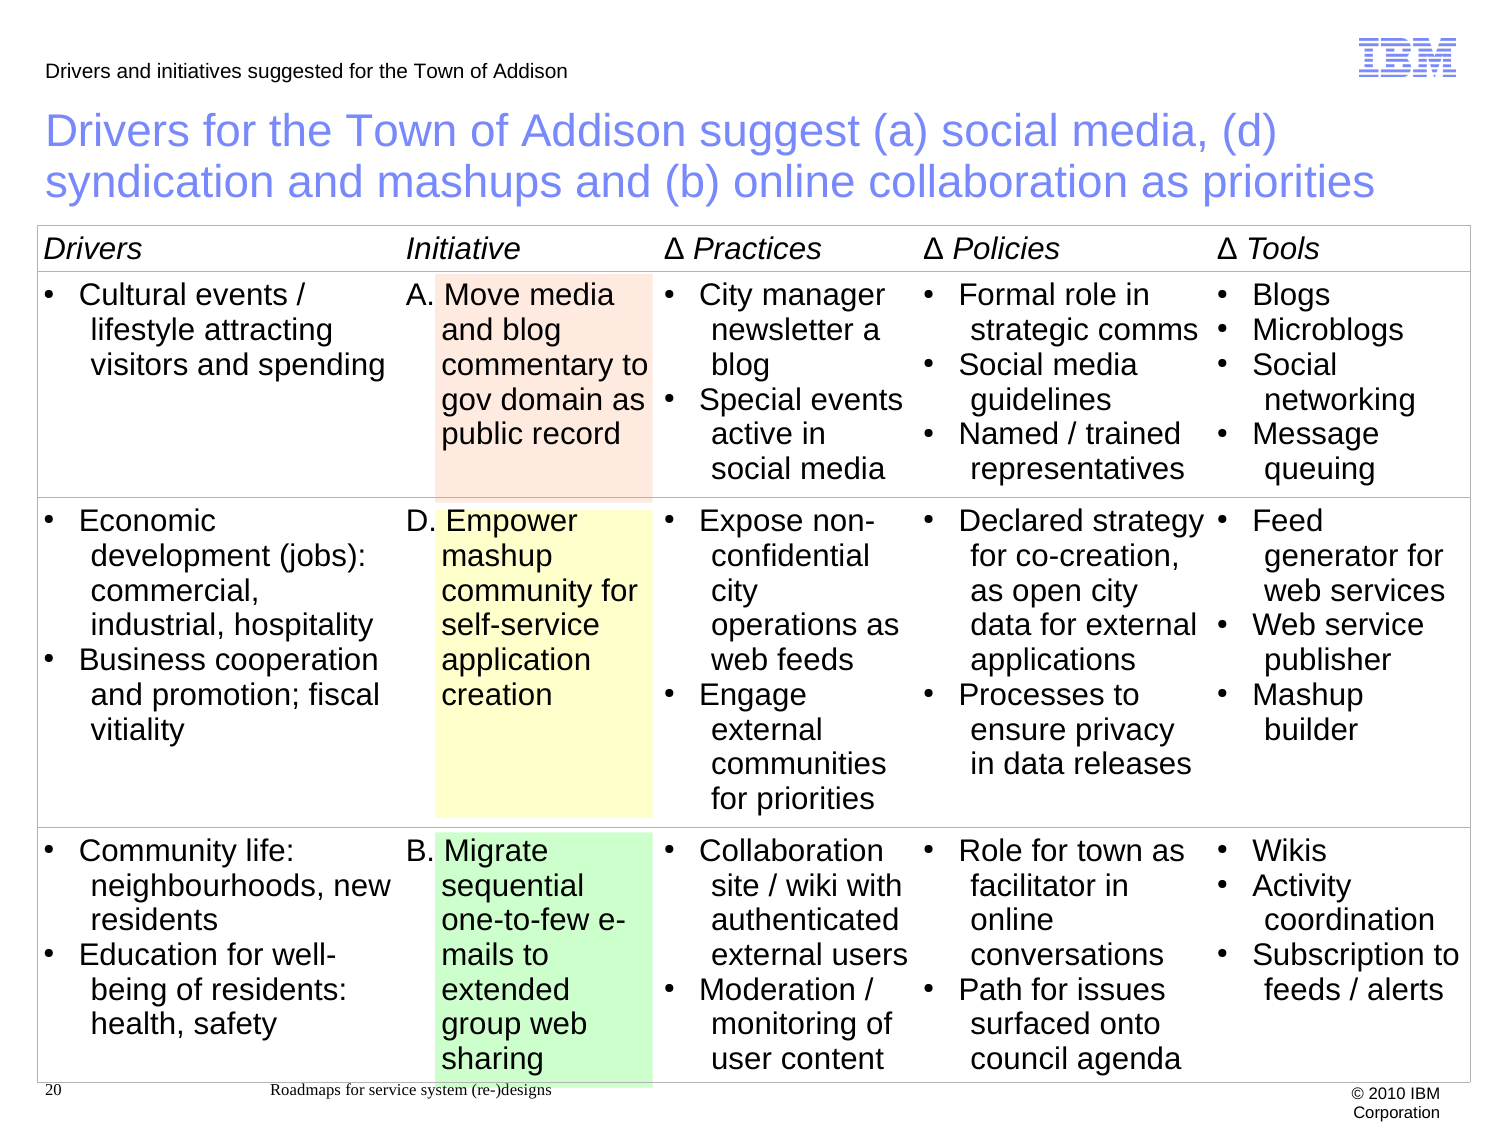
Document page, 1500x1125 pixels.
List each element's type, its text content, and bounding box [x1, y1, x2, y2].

table_cell Collaboration site / wiki with authenticated external users Moderation / monitoring of user content [658, 828, 917, 1082]
title Drivers for the Town of Addison suggest (a) social media, (d) syndication and mashups and (b) online collaboration as priorities [30, 97, 1456, 244]
table_cell City manager newsletter a blog Special events active in social media [658, 272, 917, 497]
table_cell Cultural events / lifestyle attracting visitors and spending [38, 272, 400, 497]
text_box [435, 1083, 653, 1088]
table_cell Economic development (jobs): commercial, industrial, hospitality Business cooperation and promotion; fiscal vitiality [38, 498, 400, 827]
table_cell Wikis Activity coordination Subscription to feeds / alerts [1211, 828, 1470, 1082]
table_cell Community life: neighbourhoods, new residents Education for well- being of residents: health, safety [38, 828, 400, 1082]
table_cell Formal role in strategic comms Social media guidelines Named / trained representatives [917, 272, 1211, 497]
table_cell Role for town as facilitator in online conversations Path for issues surfaced onto council agenda [917, 828, 1211, 1082]
table_cell Blogs Microblogs Social networking Message queuing [1211, 272, 1470, 497]
table_header Δ Policies [917, 226, 1211, 271]
table_header Initiative [400, 226, 658, 271]
table_cell Declared strategy for co-creation, as open city data for external applications Processes to ensure privacy in data releases [917, 498, 1211, 827]
table_header Δ Practices [658, 226, 917, 271]
table_cell B. Migrate sequential one-to-few e-mails to extended group web sharing [400, 828, 658, 1082]
text_box Drivers and initiatives suggested for the Town of Addison [30, 37, 1306, 83]
table_cell D. Empower mashup community for self-service application creation [400, 498, 658, 827]
table_header Δ Tools [1211, 226, 1470, 271]
table_cell Expose non-confidential city operations as web feeds Engage external communities for priorities [658, 498, 917, 827]
table_cell Feed generator for web services Web service publisher Mashup builder [1211, 498, 1470, 827]
picture [1359, 37, 1456, 77]
table_header Drivers [38, 226, 400, 271]
table_cell A. Move media and blog commentary to gov domain as public record [400, 272, 658, 497]
